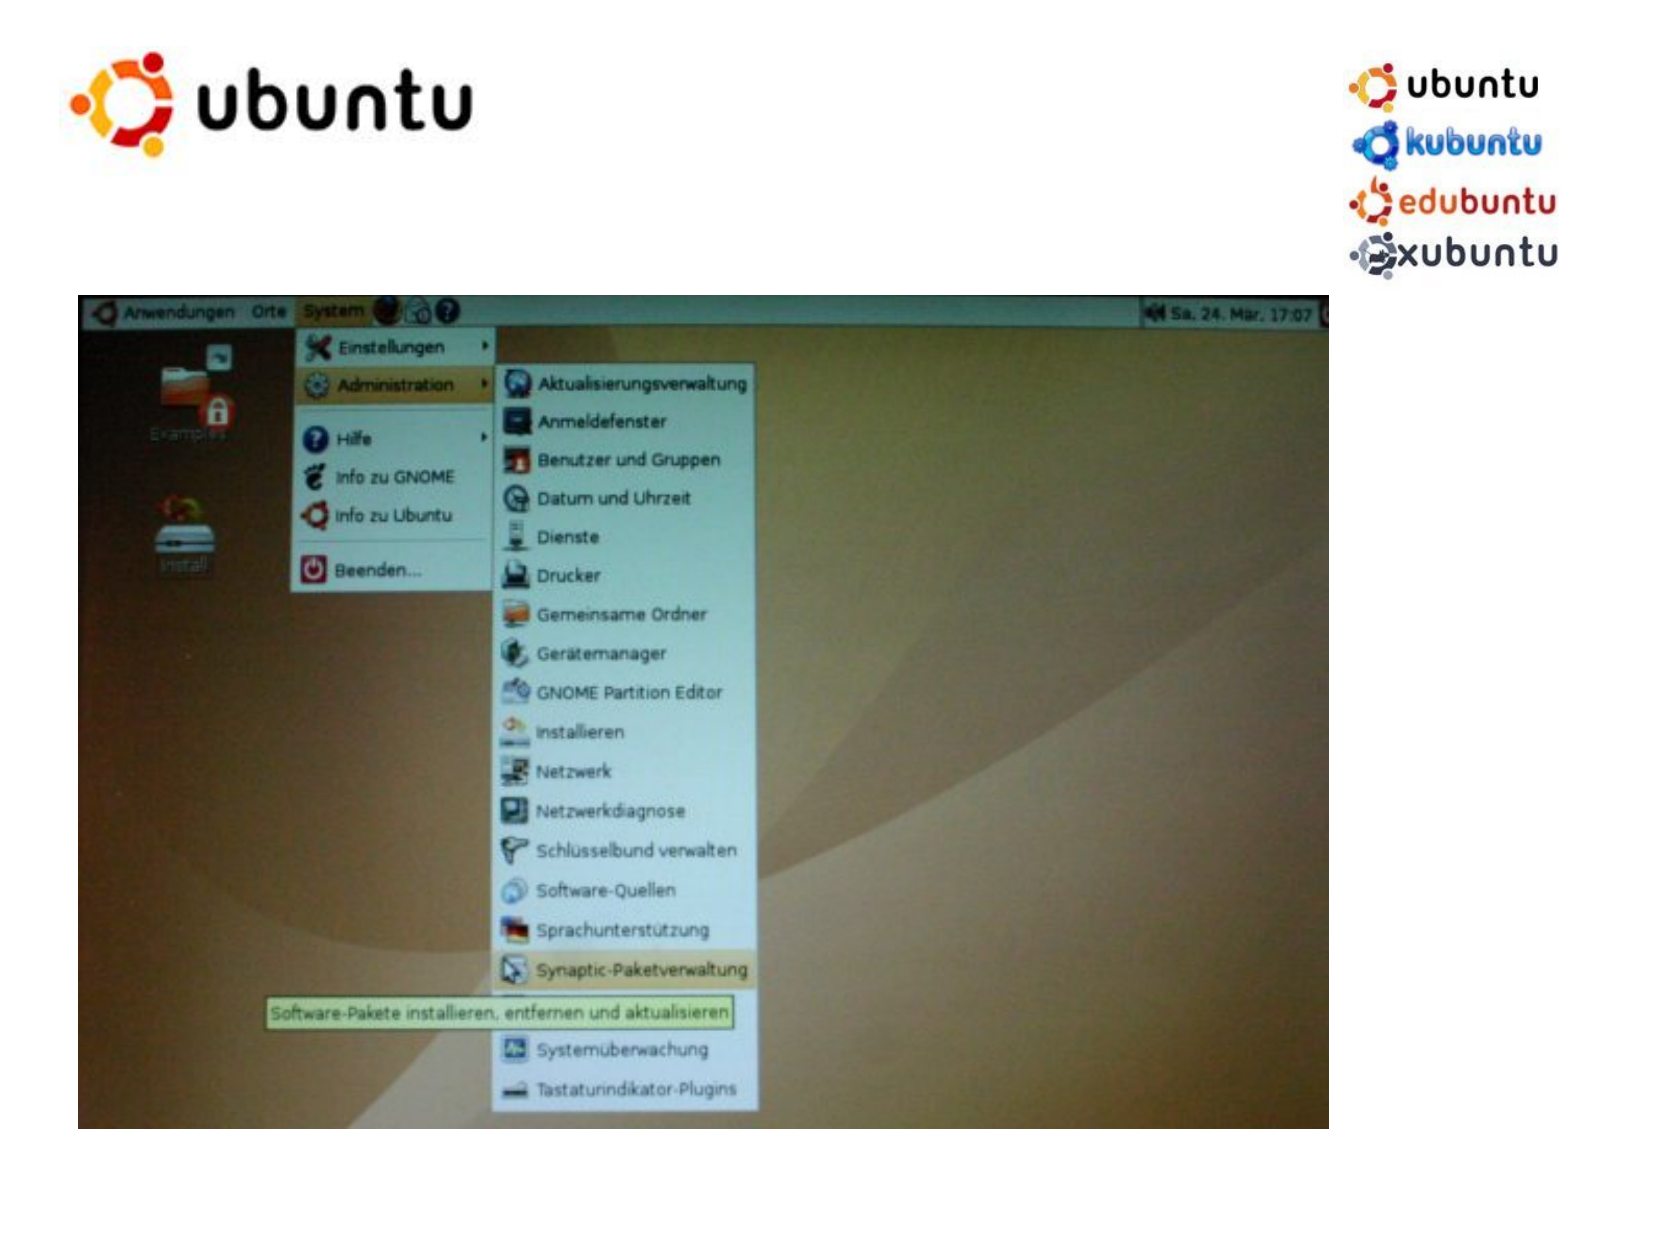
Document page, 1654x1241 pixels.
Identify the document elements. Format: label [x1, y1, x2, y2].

picture [59, 46, 501, 178]
picture [78, 295, 1329, 1129]
picture [1343, 50, 1565, 296]
